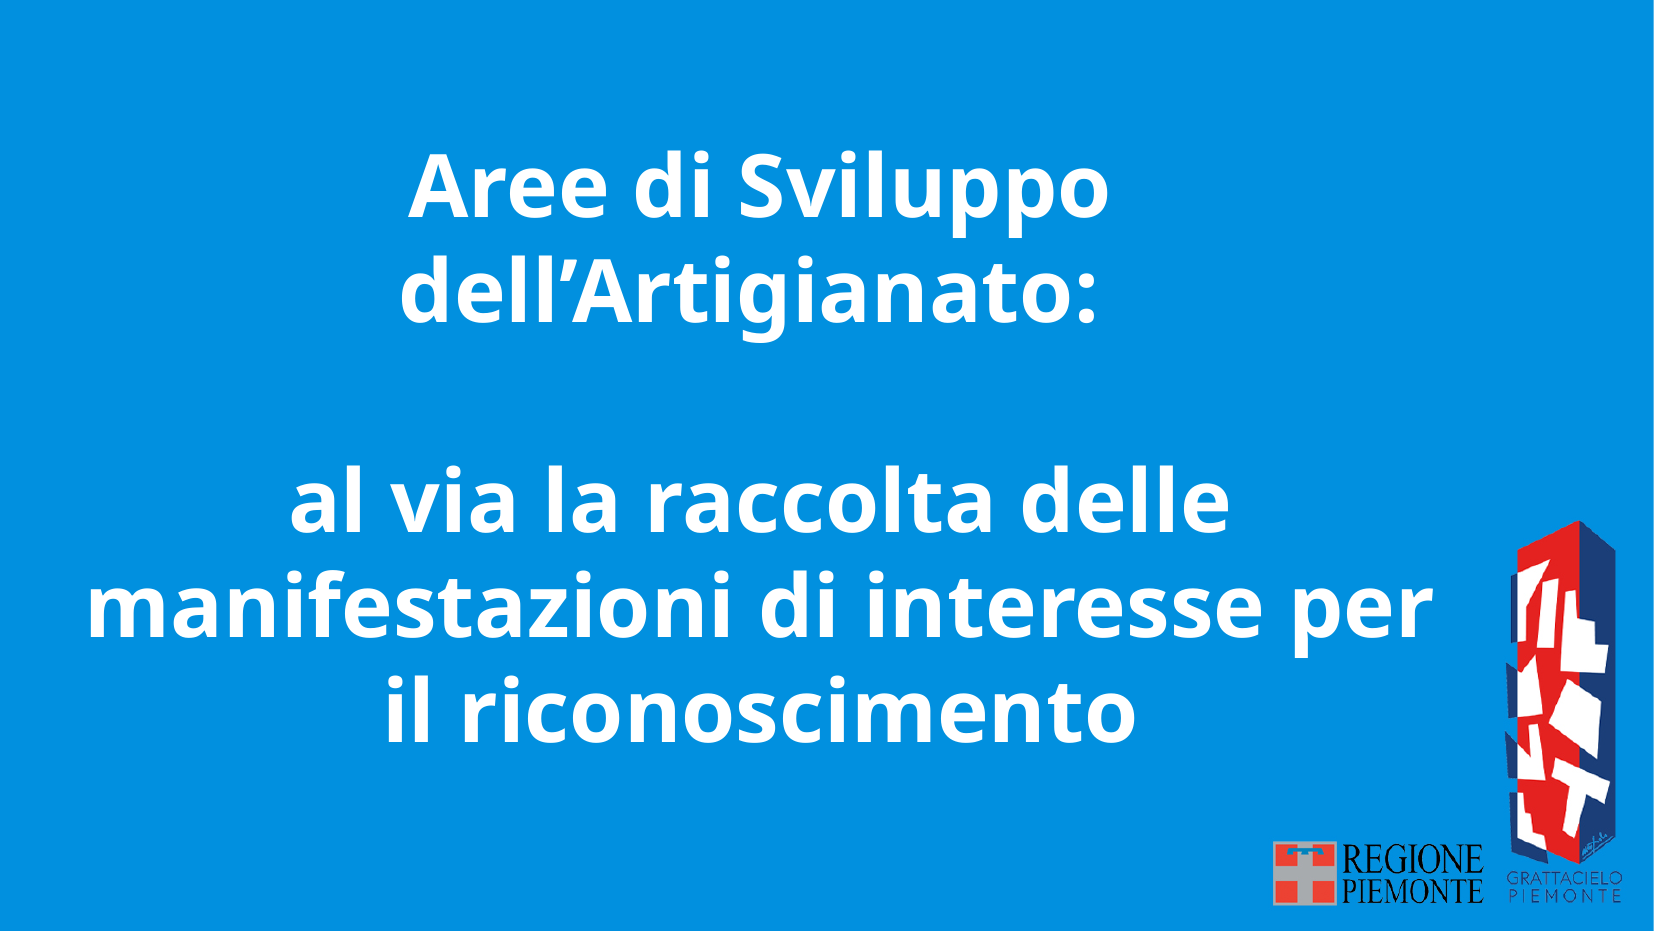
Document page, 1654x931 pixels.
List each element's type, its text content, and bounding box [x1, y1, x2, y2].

picture [0, 0, 1654, 931]
title Aree di Sviluppo dell’Artigianato: al via la raccolta delle manifestazioni di interesse per il riconoscimento [44, 298, 1477, 768]
